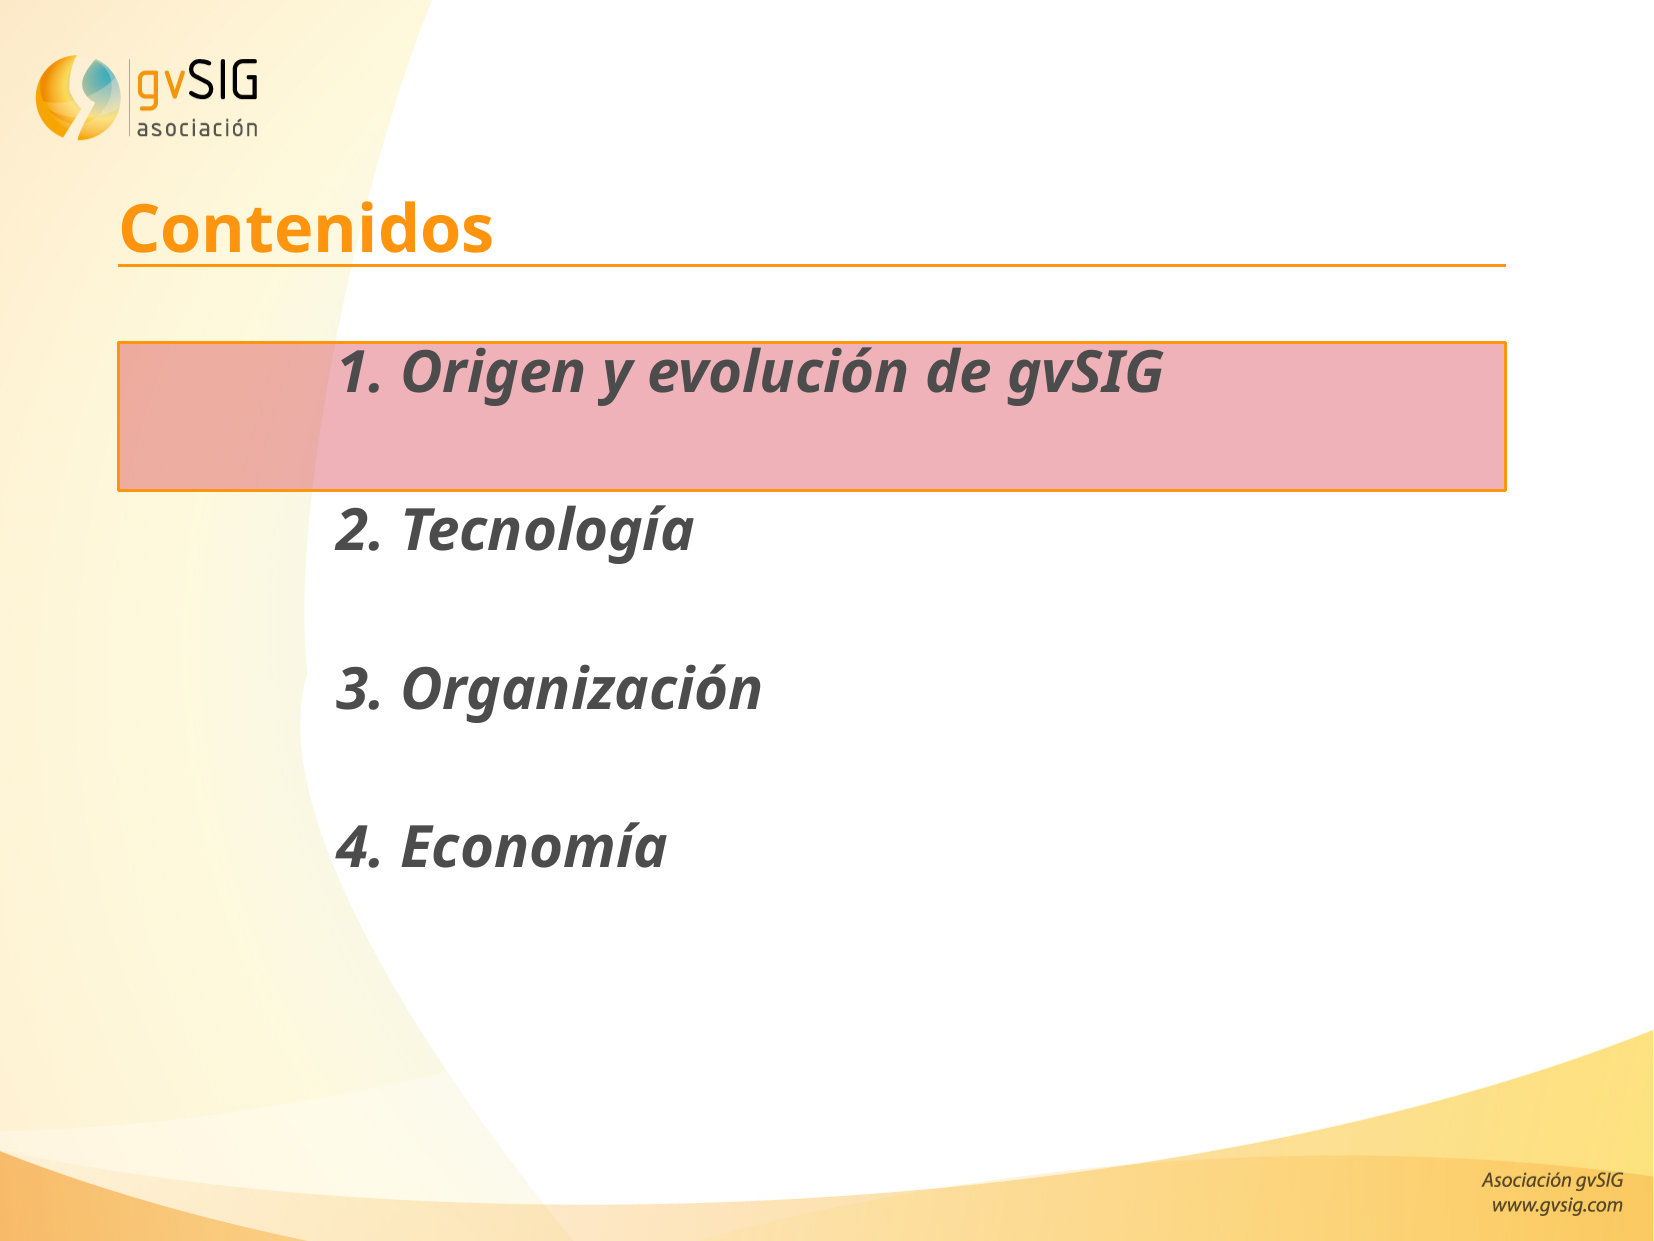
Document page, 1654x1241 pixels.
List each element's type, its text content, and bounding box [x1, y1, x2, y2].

text_box [851, 367, 863, 381]
text_box [563, 367, 575, 381]
text_box [659, 366, 670, 374]
text_box [886, 367, 898, 381]
text_box [412, 357, 432, 381]
text_box [936, 367, 948, 381]
text_box [719, 367, 731, 381]
text_box [495, 367, 507, 381]
title 1. Origen y evolución de gvSIG 2. Tecnología 3. Organización 4. Economía [336, 381, 1300, 992]
text_box [531, 366, 542, 374]
text_box [118, 342, 1506, 491]
text_box [1018, 367, 1030, 381]
picture [0, 0, 1654, 1241]
text_box [971, 366, 982, 374]
title Contenidos [118, 177, 1607, 276]
